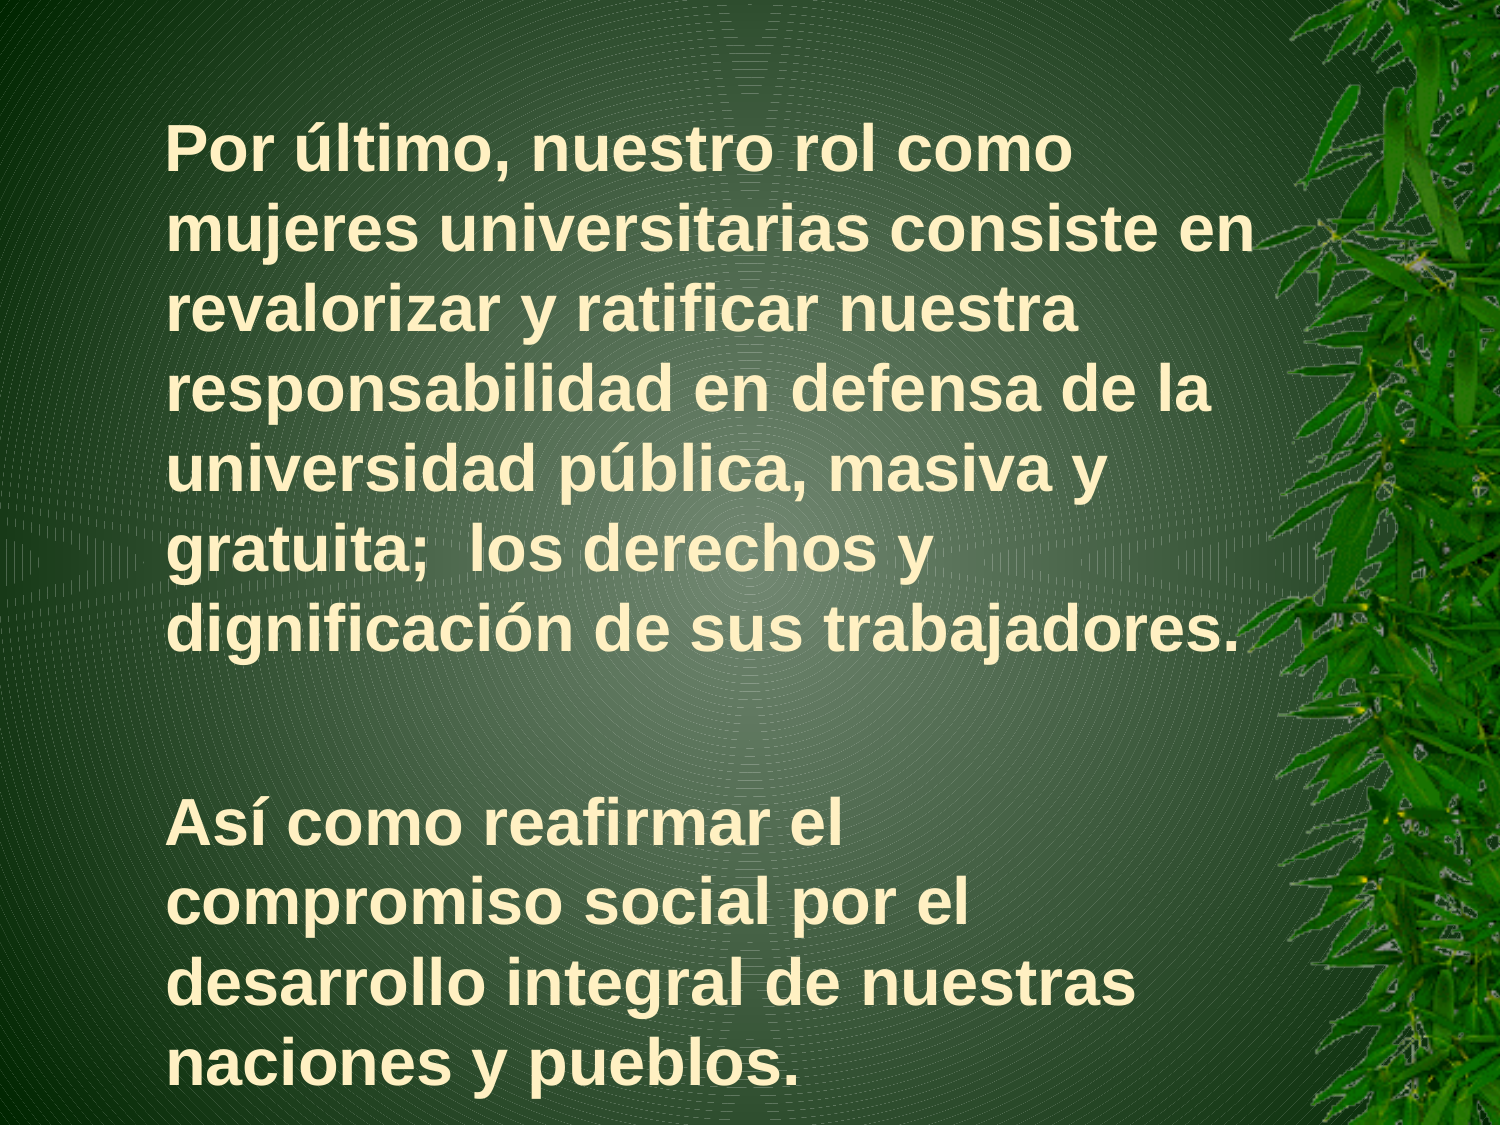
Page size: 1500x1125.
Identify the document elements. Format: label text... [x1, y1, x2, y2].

list Por último, nuestro rol como mujeres universitarias consiste en revalorizar y ratificar nuestra responsabilidad en defensa de la universidad pública, masiva y gratuita; los derechos y dignificación de sus trabajadores. Así como reafirmar el compromiso social por el desarrollo integral de nuestras naciones y pueblos. [37, 0, 1276, 1125]
